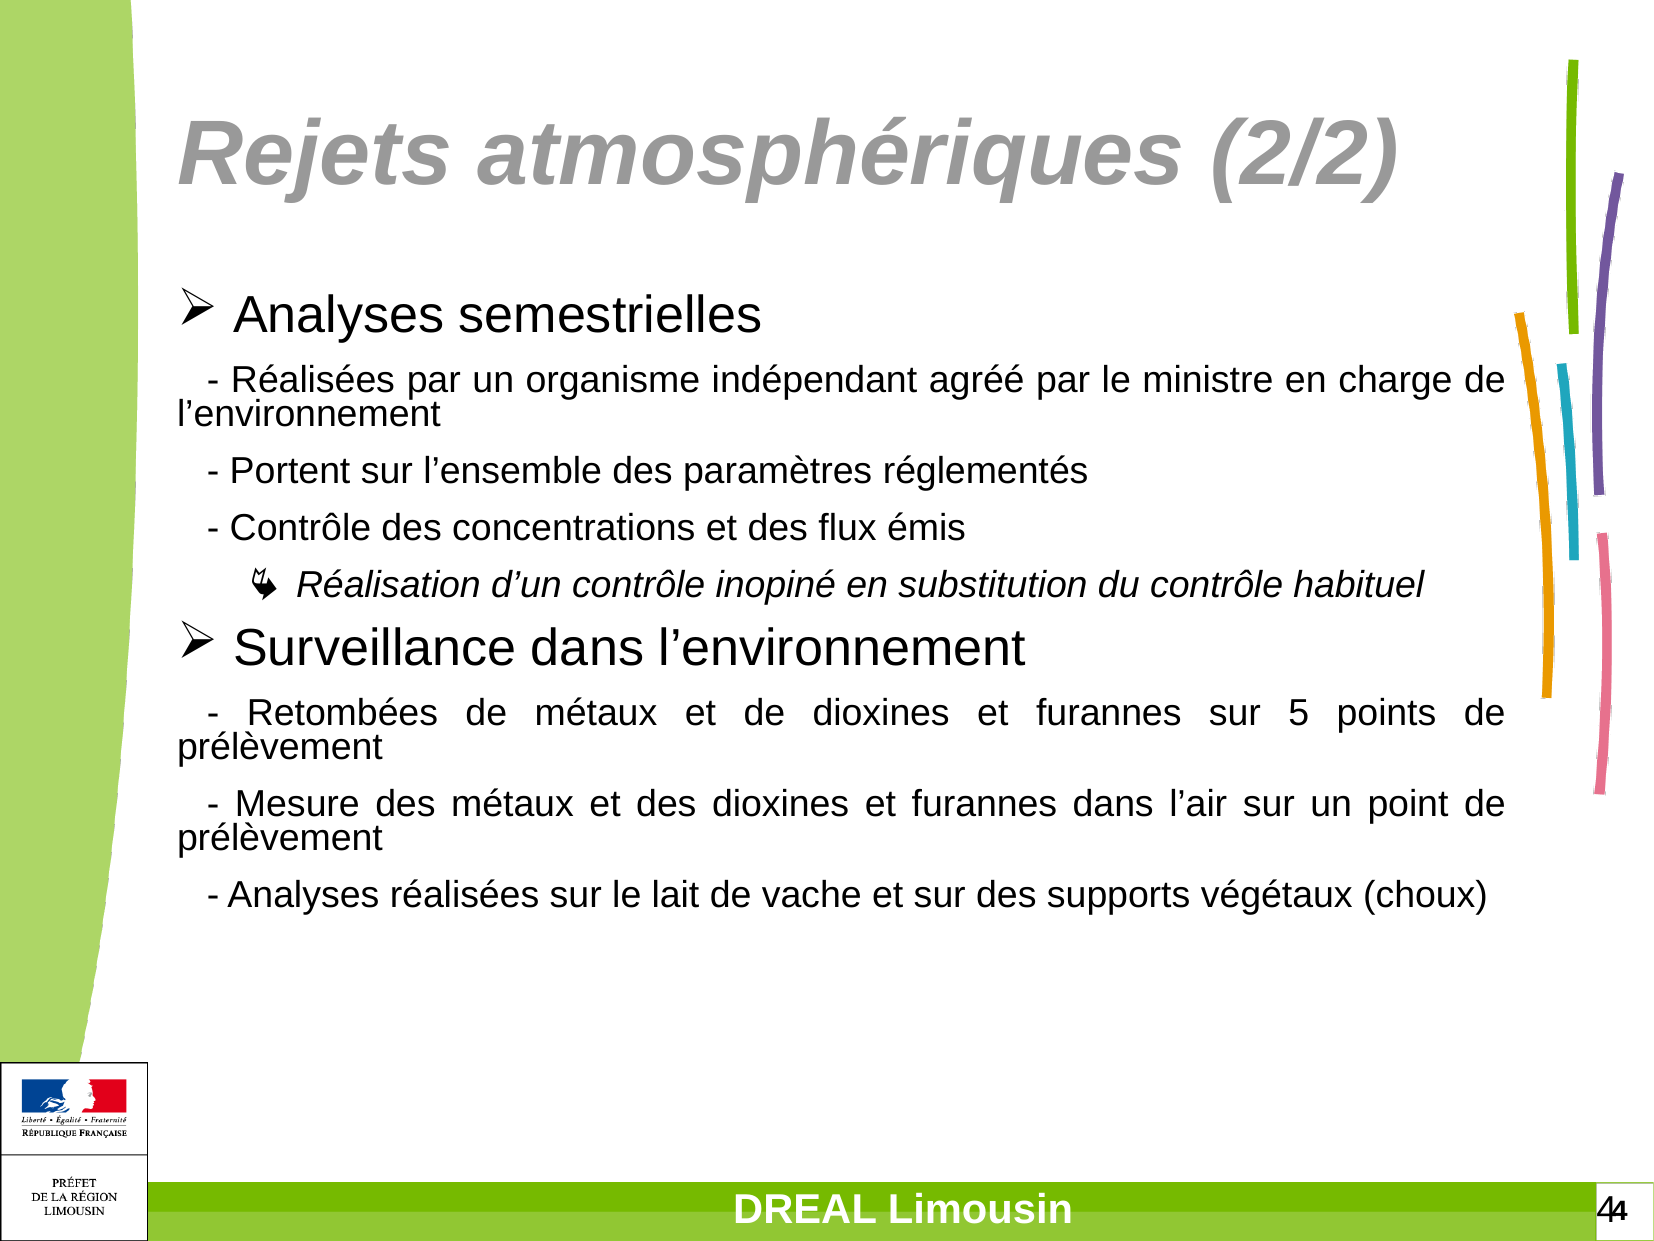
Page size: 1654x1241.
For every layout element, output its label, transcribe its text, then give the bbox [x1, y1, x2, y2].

picture [0, 0, 1654, 1241]
list Analyses semestrielles - Réalisées par un organisme indépendant agréé par le ministre en charge de l’environnement - Portent sur l’ensemble des paramètres réglementés - Contrôle des concentrations et des flux émis  Réalisation d’un contrôle inopiné en substitution du contrôle habituel Surveillance dans l’environnement - Retombées de métaux et de dioxines et furannes sur 5 points de prélèvement - Mesure des métaux et des dioxines et furannes dans l’air sur un point de prélèvement - Analyses réalisées sur le lait de vache et sur des supports végétaux (choux) [177, 295, 1506, 1104]
title Rejets atmosphériques (2/2) [177, 59, 1443, 260]
